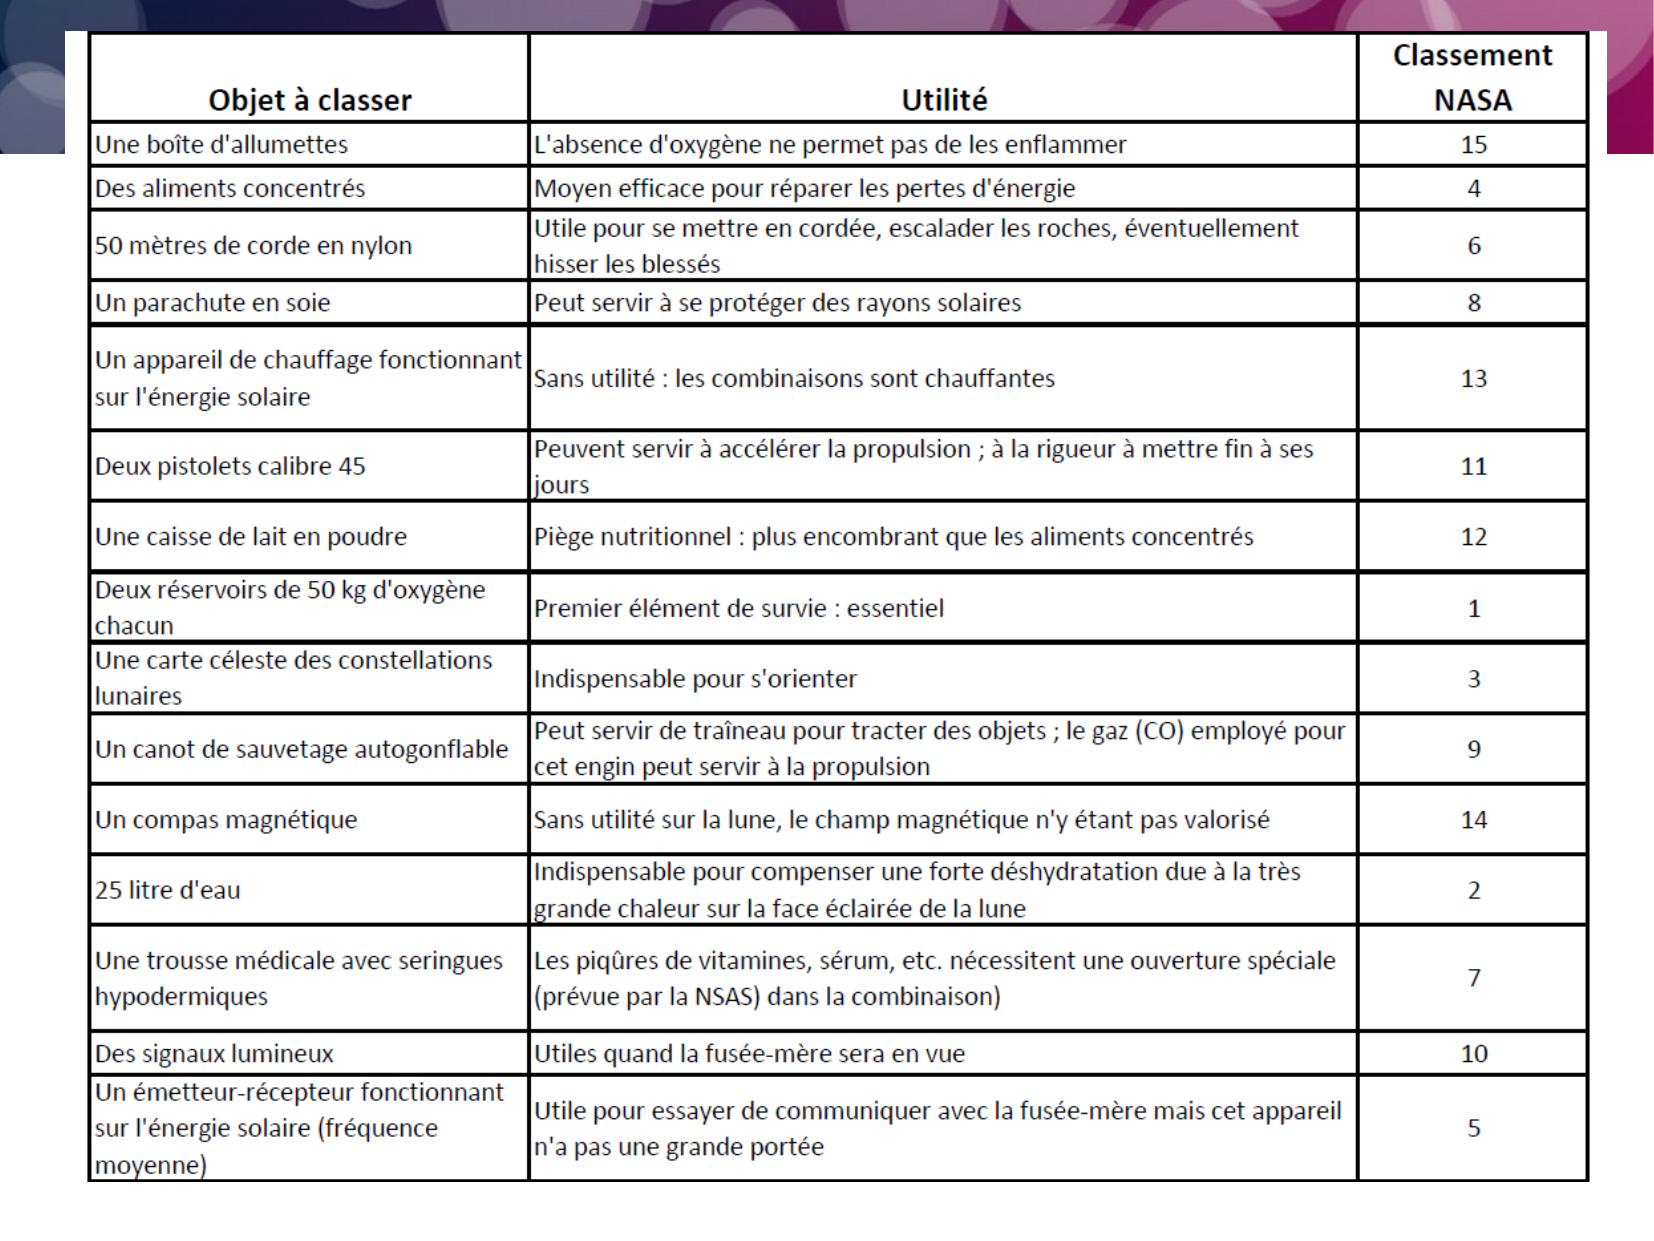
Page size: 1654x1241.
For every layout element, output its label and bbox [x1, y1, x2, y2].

picture [65, 31, 1607, 1182]
